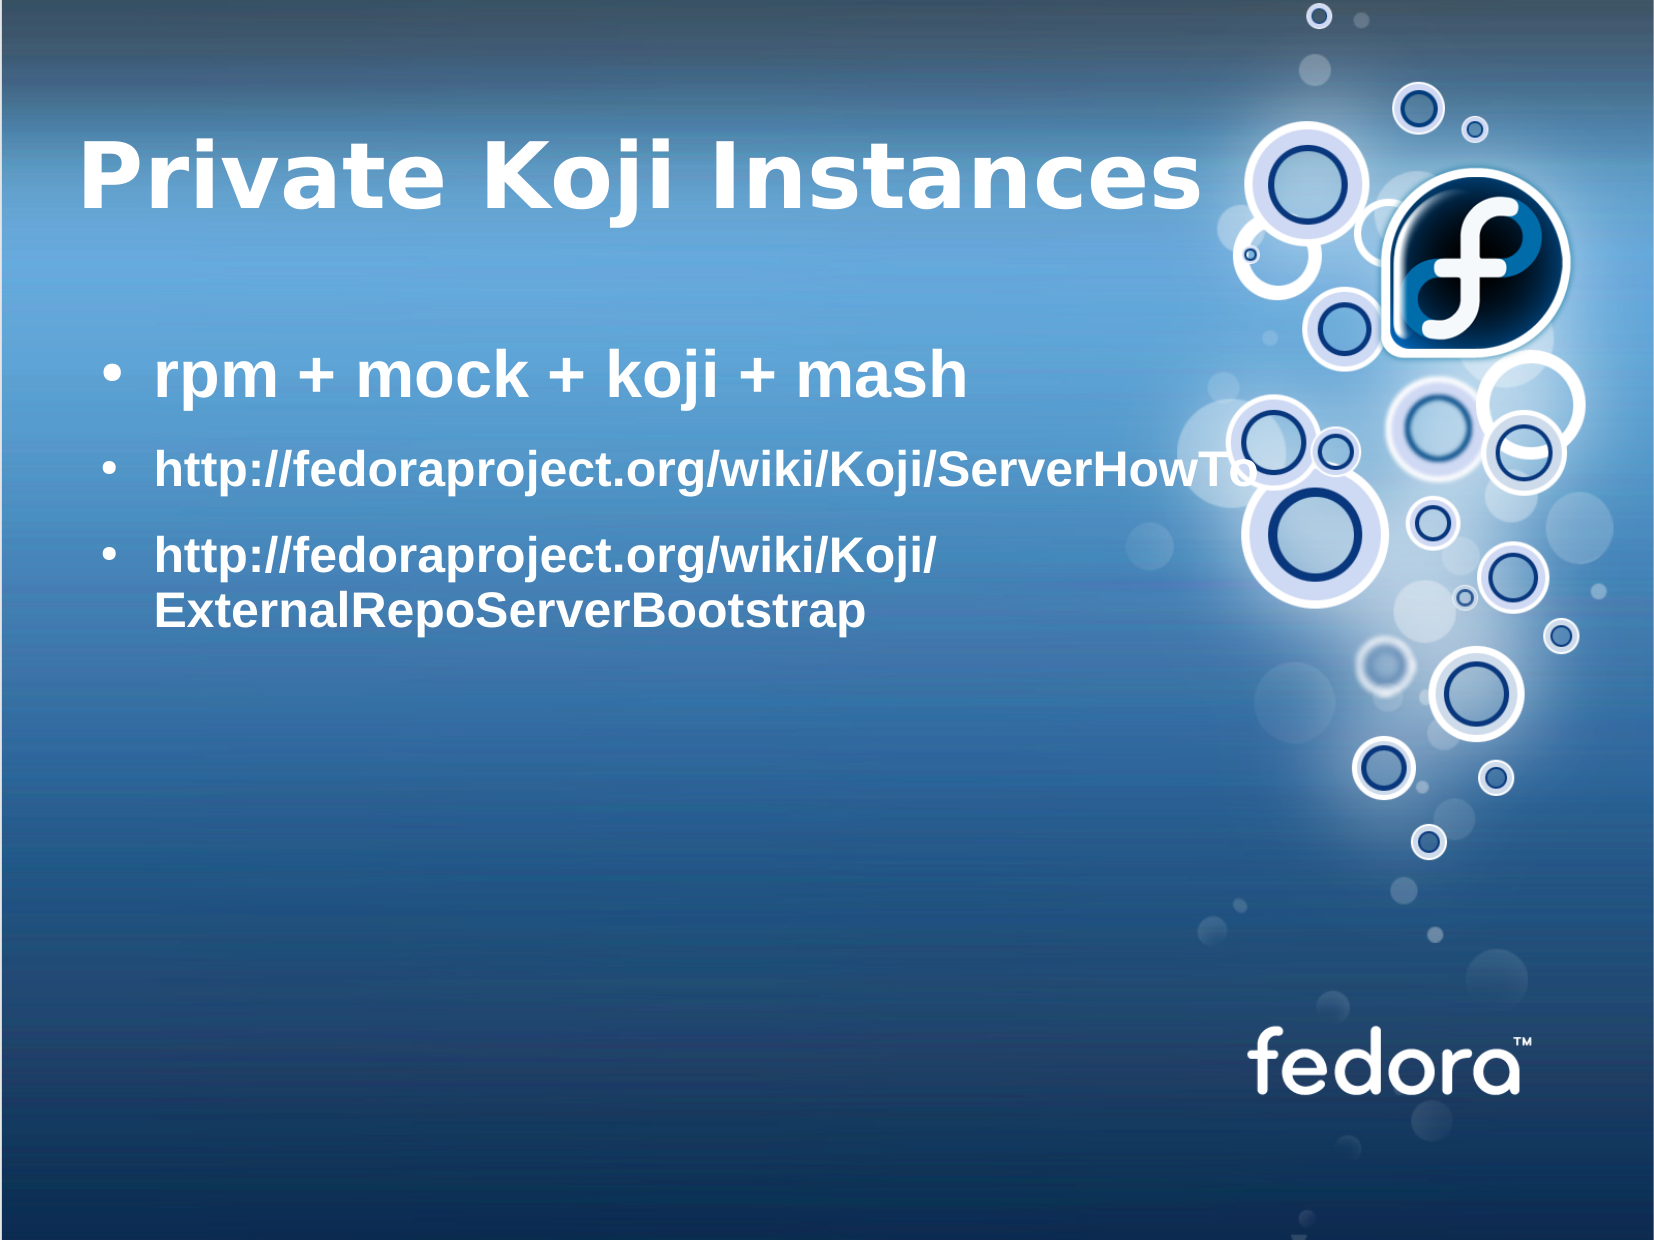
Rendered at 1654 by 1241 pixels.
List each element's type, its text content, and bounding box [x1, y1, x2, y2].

picture [1, 0, 1654, 1240]
title Private Koji Instances [76, 80, 1565, 273]
list rpm + mock + koji + mash http://fedoraproject.org/wiki/Koji/ServerHowTo http://fedoraproject.org/wiki/Koji/ExternalRepoServerBootstrap [82, 337, 1388, 1142]
